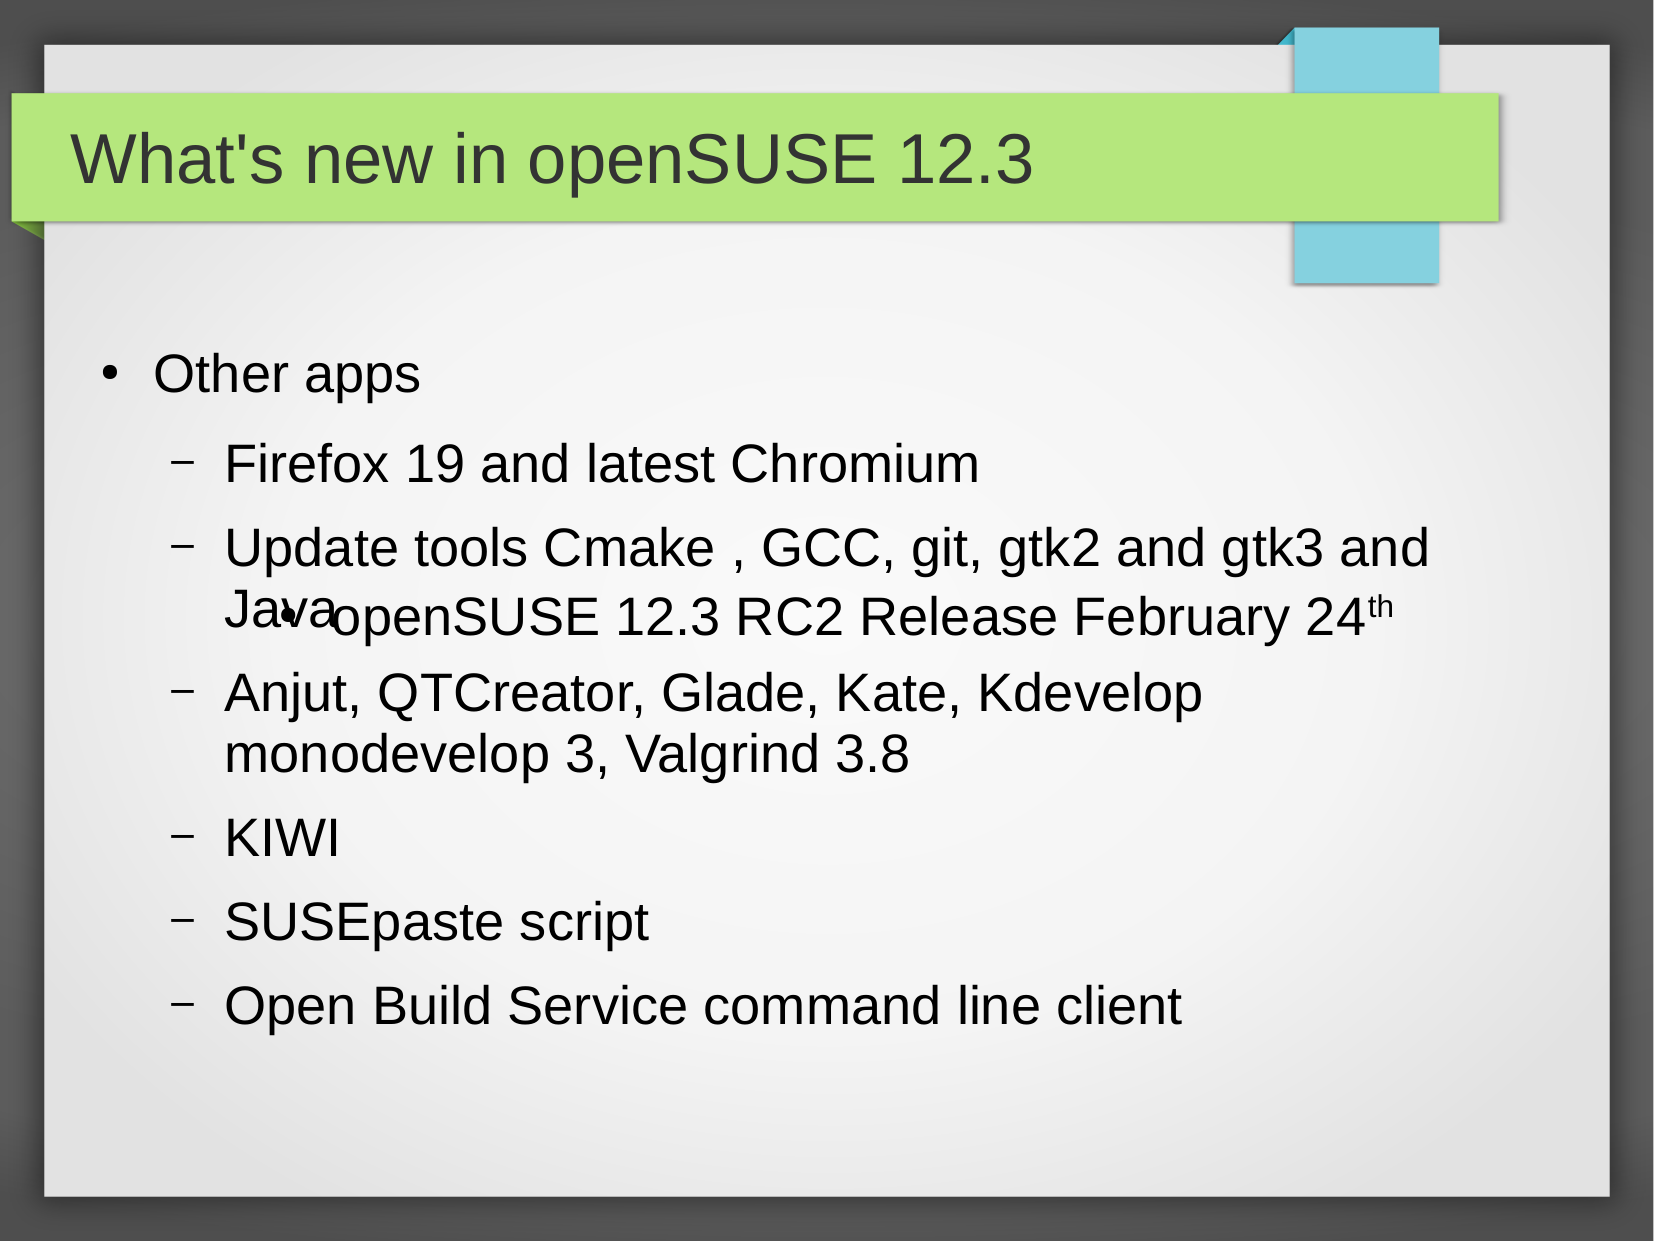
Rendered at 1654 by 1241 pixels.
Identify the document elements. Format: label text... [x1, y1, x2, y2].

title What's new in openSUSE 12.3 [70, 106, 1229, 213]
list Other apps Firefox 19 and latest Chromium Update tools Cmake , GCC, git, gtk2 and gtk3 and Java Anjut, QTCreator, Glade, Kate, Kdevelop monodevelop 3, Valgrind 3.8 KIWI SUSEpaste script Open Build Service command line client [82, 343, 1538, 1063]
picture [0, 0, 1654, 1241]
text_box openSUSE 12.3 RC2 Release February 24th [260, 586, 1424, 664]
